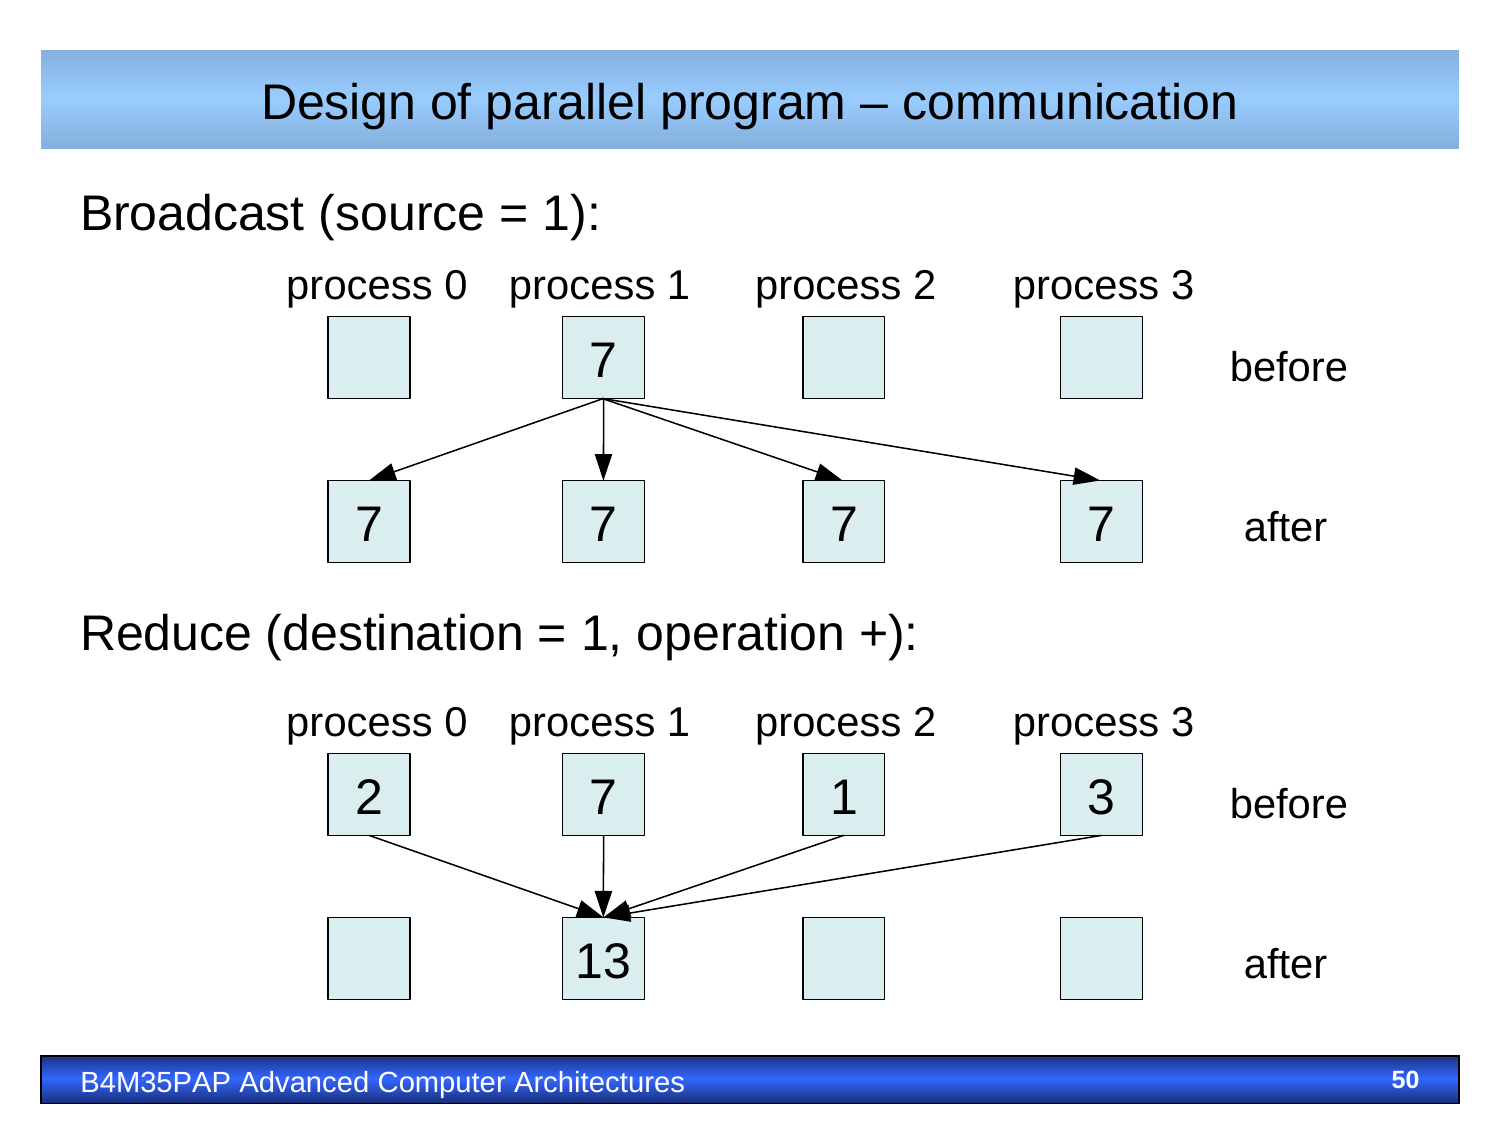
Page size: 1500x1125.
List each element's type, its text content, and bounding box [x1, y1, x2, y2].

text_box process 2 [740, 687, 952, 753]
text_box process 0 [271, 250, 483, 316]
text_box 7 [328, 480, 411, 563]
text_box process 2 [740, 250, 952, 316]
text_box [328, 316, 411, 399]
text_box 7 [562, 480, 645, 563]
text_box 7 [802, 480, 885, 563]
text_box after [1229, 492, 1343, 558]
text_box before [1214, 332, 1363, 398]
text_box 2 [328, 753, 411, 836]
list Broadcast (source = 1): Reduce (destination = 1, operation +): [64, 172, 1436, 1000]
text_box 13 [562, 917, 645, 1000]
text_box process 1 [494, 687, 706, 753]
text_box 1 [802, 753, 885, 836]
text_box [369, 398, 1101, 481]
text_box 7 [562, 316, 645, 399]
text_box [802, 917, 885, 1000]
text_box after [1229, 929, 1343, 995]
text_box process 1 [494, 250, 706, 316]
text_box [369, 835, 603, 918]
text_box 7 [562, 753, 645, 836]
text_box process 3 [998, 687, 1210, 753]
text_box [1060, 316, 1143, 399]
text_box [328, 917, 411, 1000]
text_box process 0 [271, 687, 483, 753]
text_box 7 [1060, 480, 1143, 563]
title Design of parallel program – communication [41, 50, 1459, 149]
text_box before [1214, 769, 1363, 835]
text_box 3 [1060, 753, 1143, 836]
text_box [802, 316, 885, 399]
text_box [1060, 917, 1143, 1000]
text_box process 3 [998, 250, 1210, 316]
